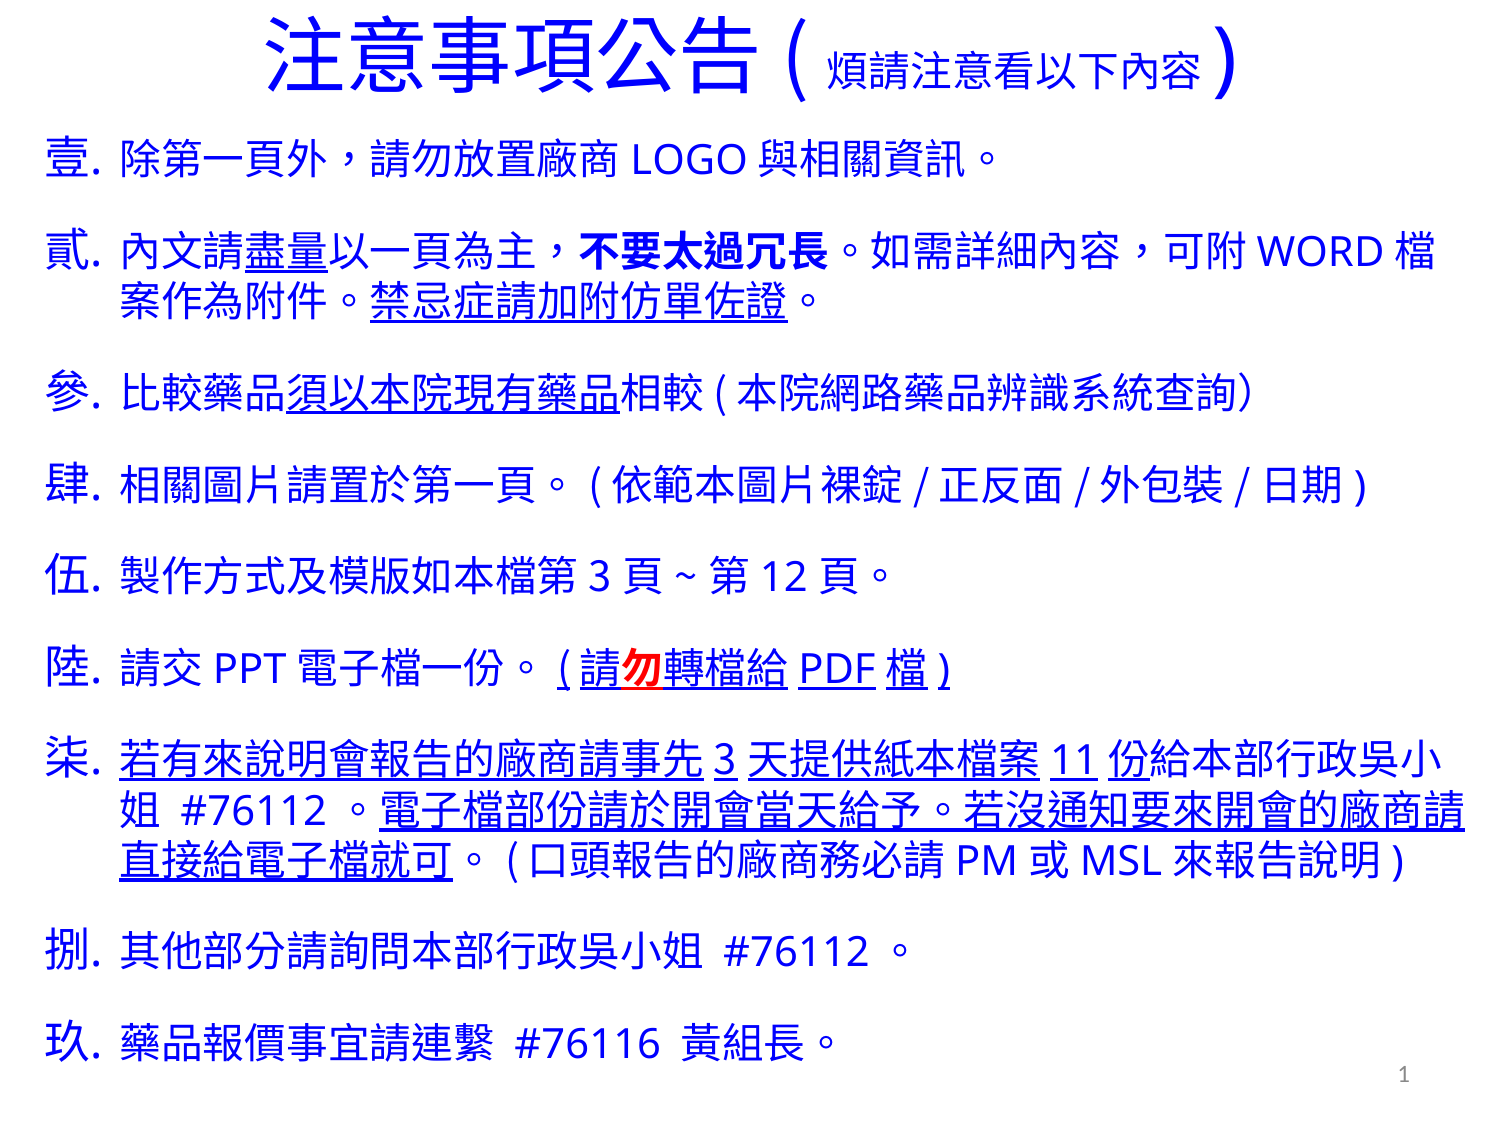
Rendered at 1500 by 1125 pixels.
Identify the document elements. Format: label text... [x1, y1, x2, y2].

text_box 注意事項公告(煩請注意看以下內容) [46, 0, 1454, 112]
list 除第一頁外，請勿放置廠商LOGO與相關資訊。 內文請盡量以一頁為主，不要太過冗長。如需詳細內容，可附WORD檔案作為附件。禁忌症請加附仿單佐證。 比較藥品須以本院現有藥品相較(本院網路藥品辨識系統查詢） 相關圖片請置於第一頁。(依範本圖片裸錠/正反面/外包裝/日期) 製作方式及模版如本檔第3頁~第12頁。 請交PPT電子檔一份。(請勿轉檔給PDF檔) 若有來說明會報告的廠商請事先3天提供紙本檔案11份給本部行政吳小姐 #76112。電子檔部份請於開會當天給予。若沒通知要來開會的廠商請直接給電子檔就可。(口頭報告的廠商務必請PM或MSL來報告說明) 其他部分請詢問本部行政吳小姐 #76112。 藥品報價事宜請連繫 #76116 黃組長。 [29, 125, 1483, 1125]
text_box <編號> [1074, 1042, 1426, 1103]
